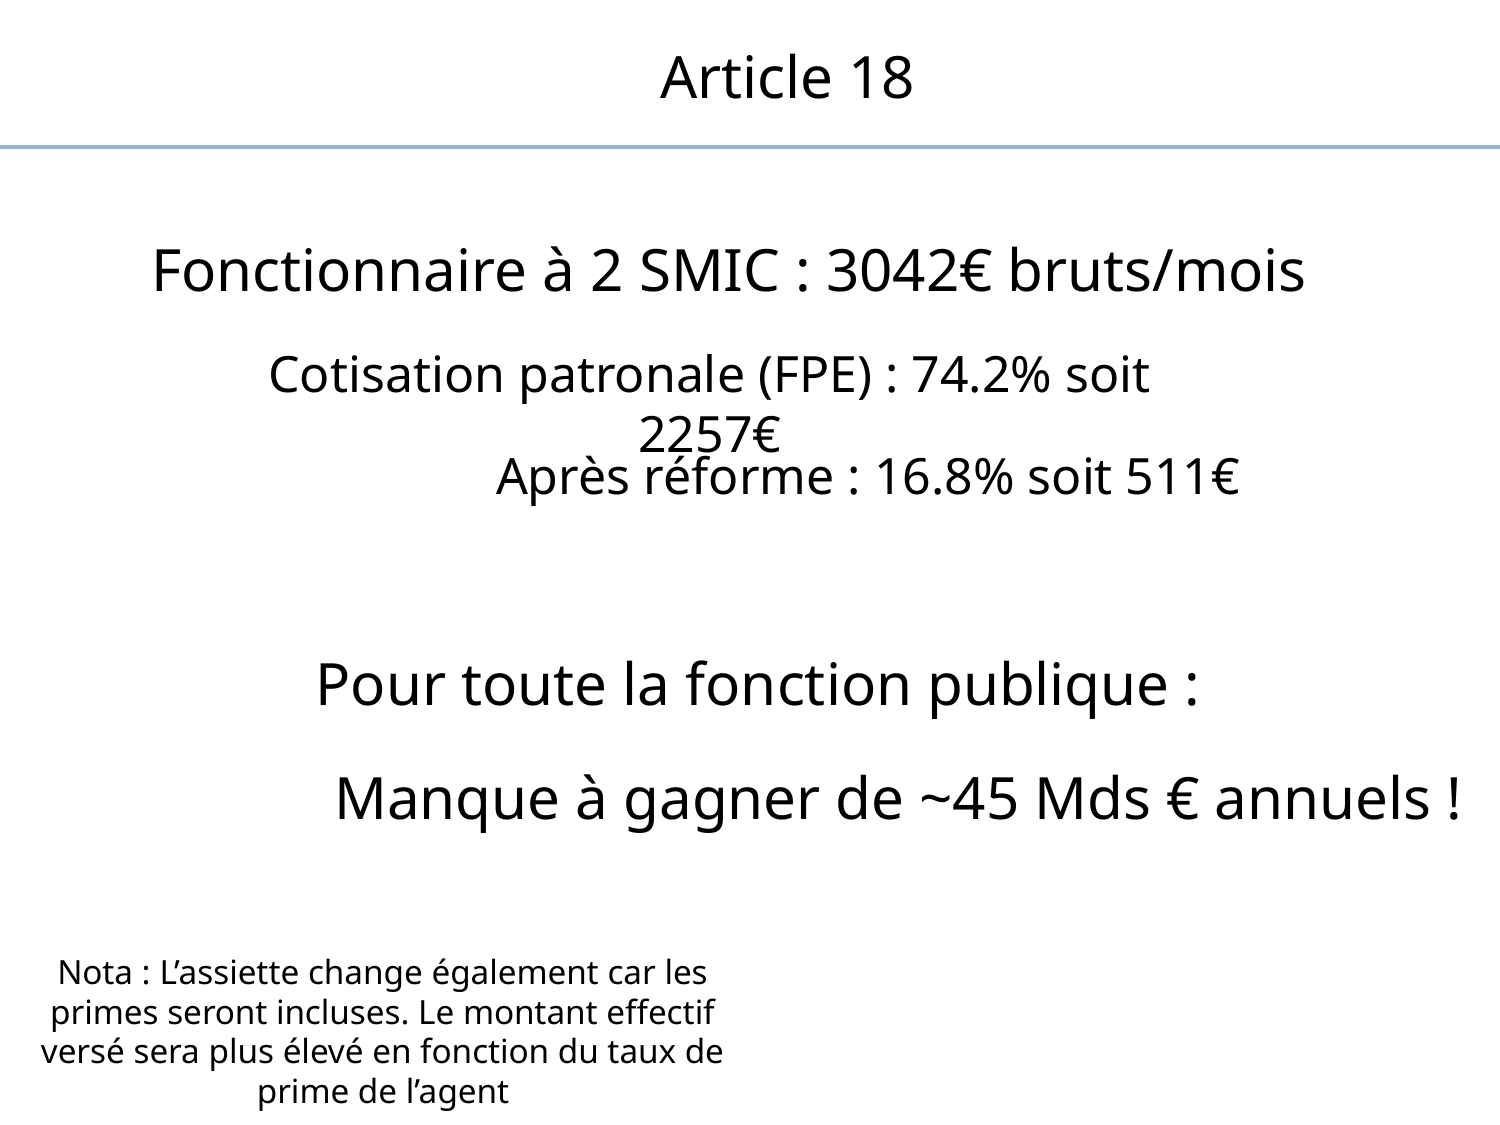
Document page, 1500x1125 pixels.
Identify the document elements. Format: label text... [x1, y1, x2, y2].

text_box Cotisation patronale (FPE) : 74.2% soit 2257€ [199, 335, 1220, 471]
text_box Nota : L’assiette change également car les primes seront incluses. Le montant effectif versé sera plus élevé en fonction du taux de prime de l’agent [23, 943, 744, 1118]
text_box Article 18 [172, 32, 1403, 118]
text_box Après réforme : 16.8% soit 511€ [435, 436, 1301, 512]
text_box Fonctionnaire à 2 SMIC : 3042€ bruts/mois [60, 225, 1398, 311]
text_box Pour toute la fonction publique : [1, 639, 1500, 725]
text_box Manque à gagner de ~45 Mds € annuels ! [326, 753, 1470, 839]
